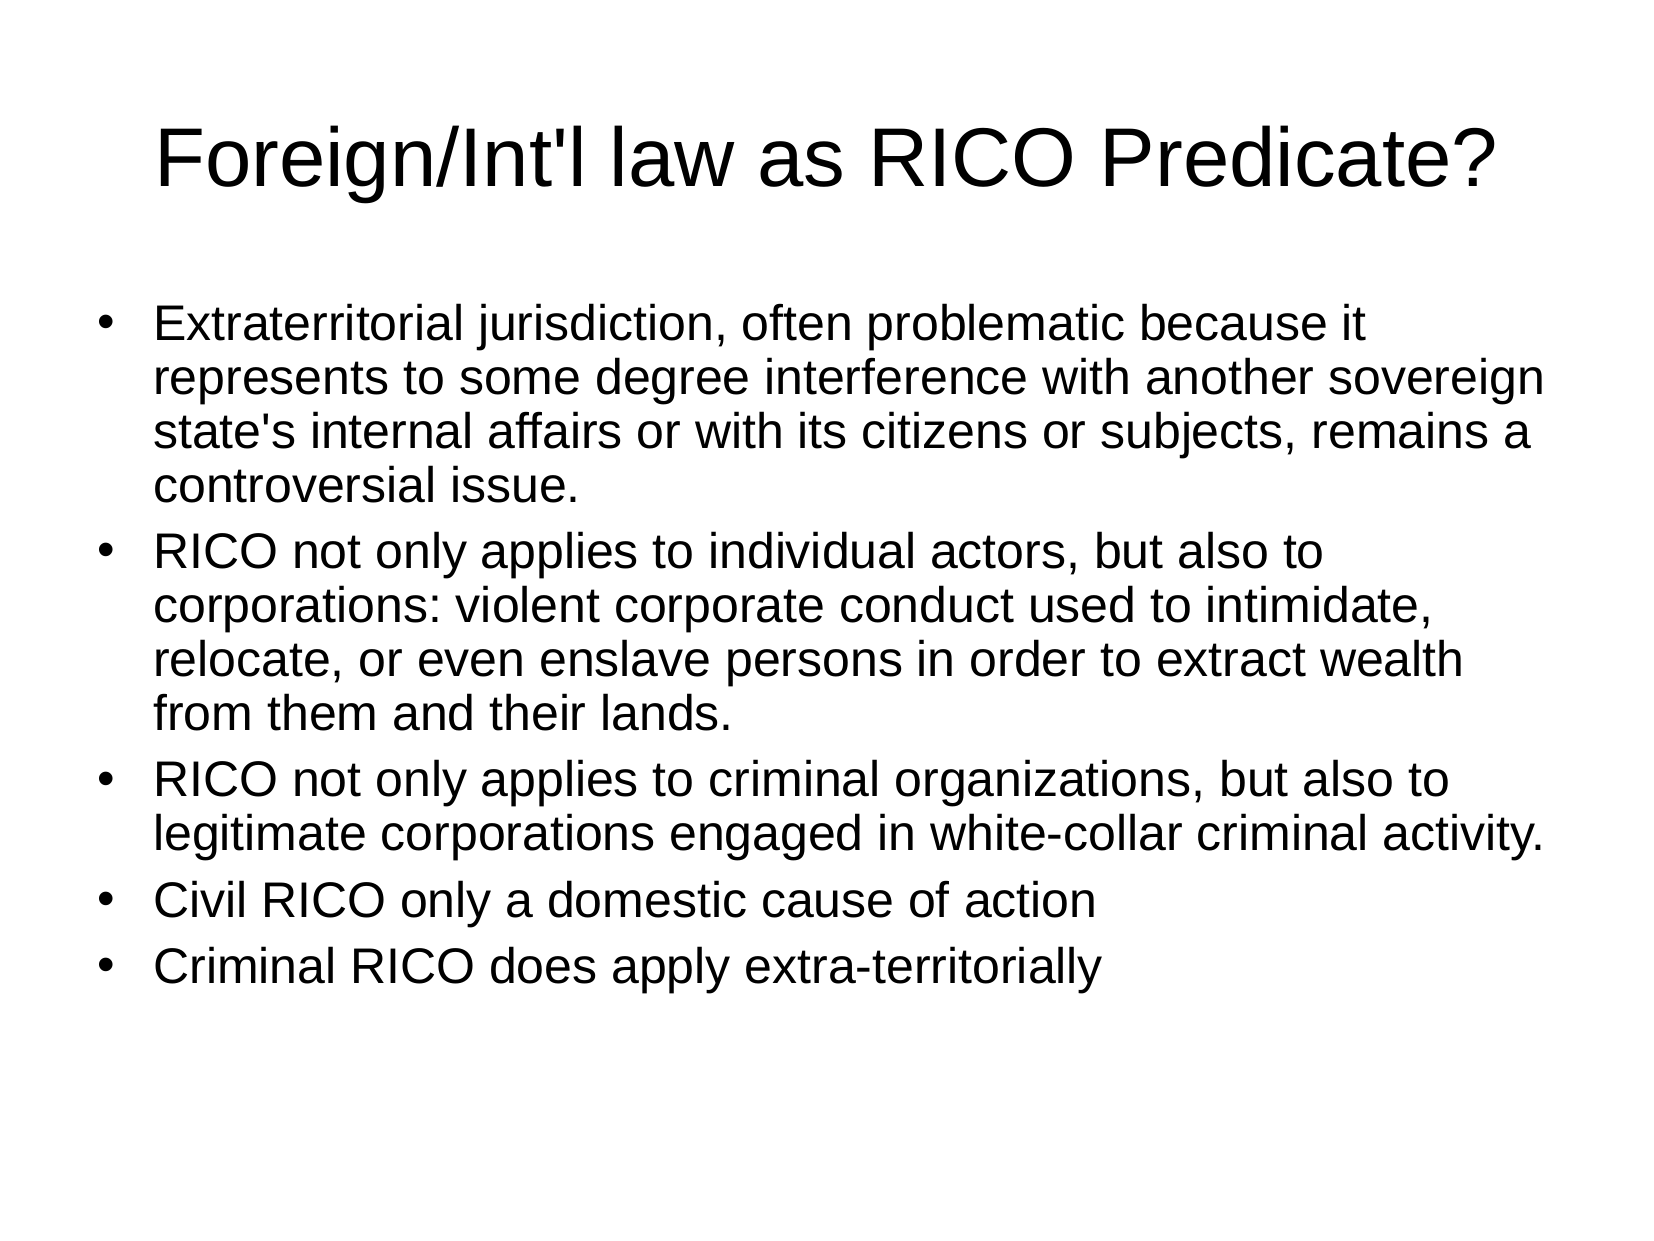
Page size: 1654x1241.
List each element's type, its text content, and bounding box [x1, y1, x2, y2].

title Foreign/Int'l law as RICO Predicate? [82, 49, 1571, 257]
list Extraterritorial jurisdiction, often problematic because it represents to some degree interference with another sovereign state's internal affairs or with its citizens or subjects, remains a controversial issue. RICO not only applies to individual actors, but also to corporations: violent corporate conduct used to intimidate, relocate, or even enslave persons in order to extract wealth from them and their lands. RICO not only applies to criminal organizations, but also to legitimate corporations engaged in white-collar criminal activity. Civil RICO only a domestic cause of action Criminal RICO does apply extra-territorially [82, 289, 1571, 1108]
